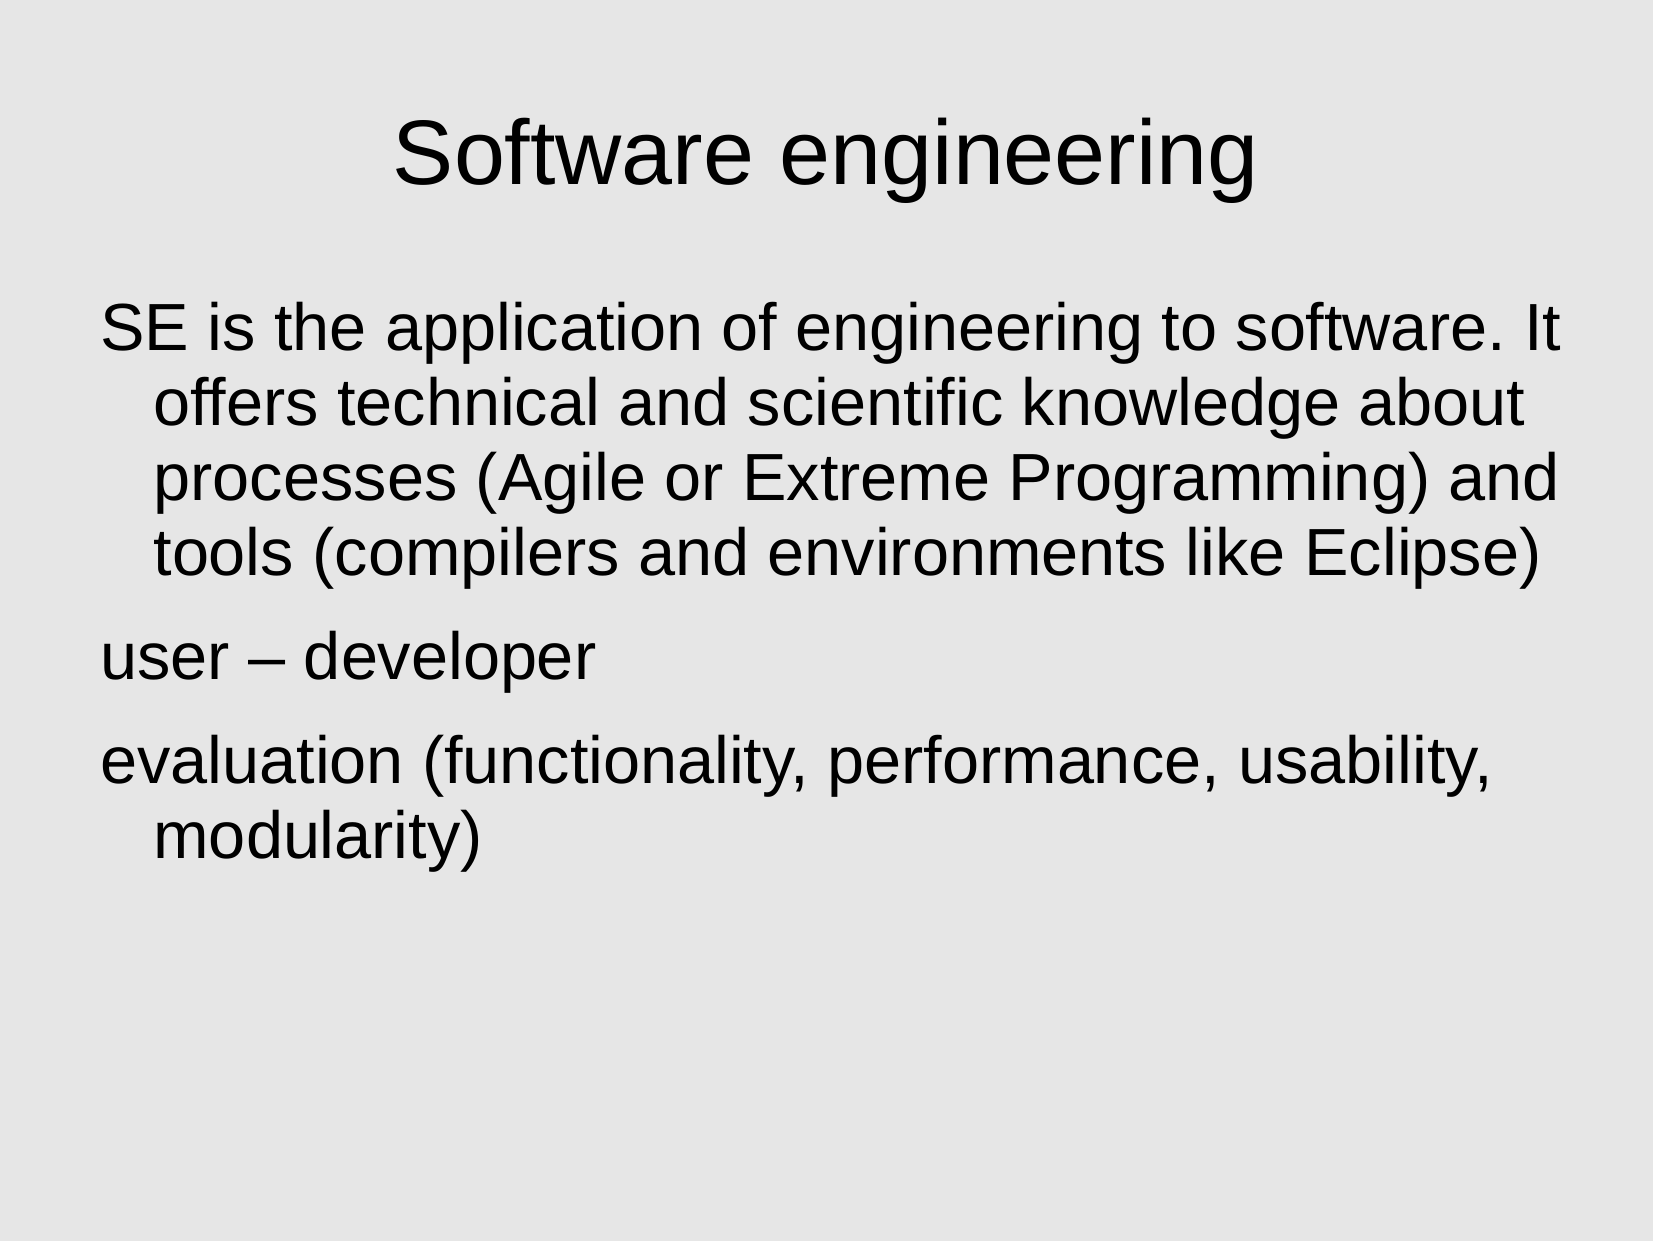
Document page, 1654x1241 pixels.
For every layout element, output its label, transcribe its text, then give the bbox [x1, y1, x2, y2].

title Software engineering [82, 49, 1571, 257]
list SE is the application of engineering to software. It offers technical and scientific knowledge about processes (Agile or Extreme Programming) and tools (compilers and environments like Eclipse) user – developer evaluation (functionality, performance, usability, modularity) [82, 290, 1571, 1109]
